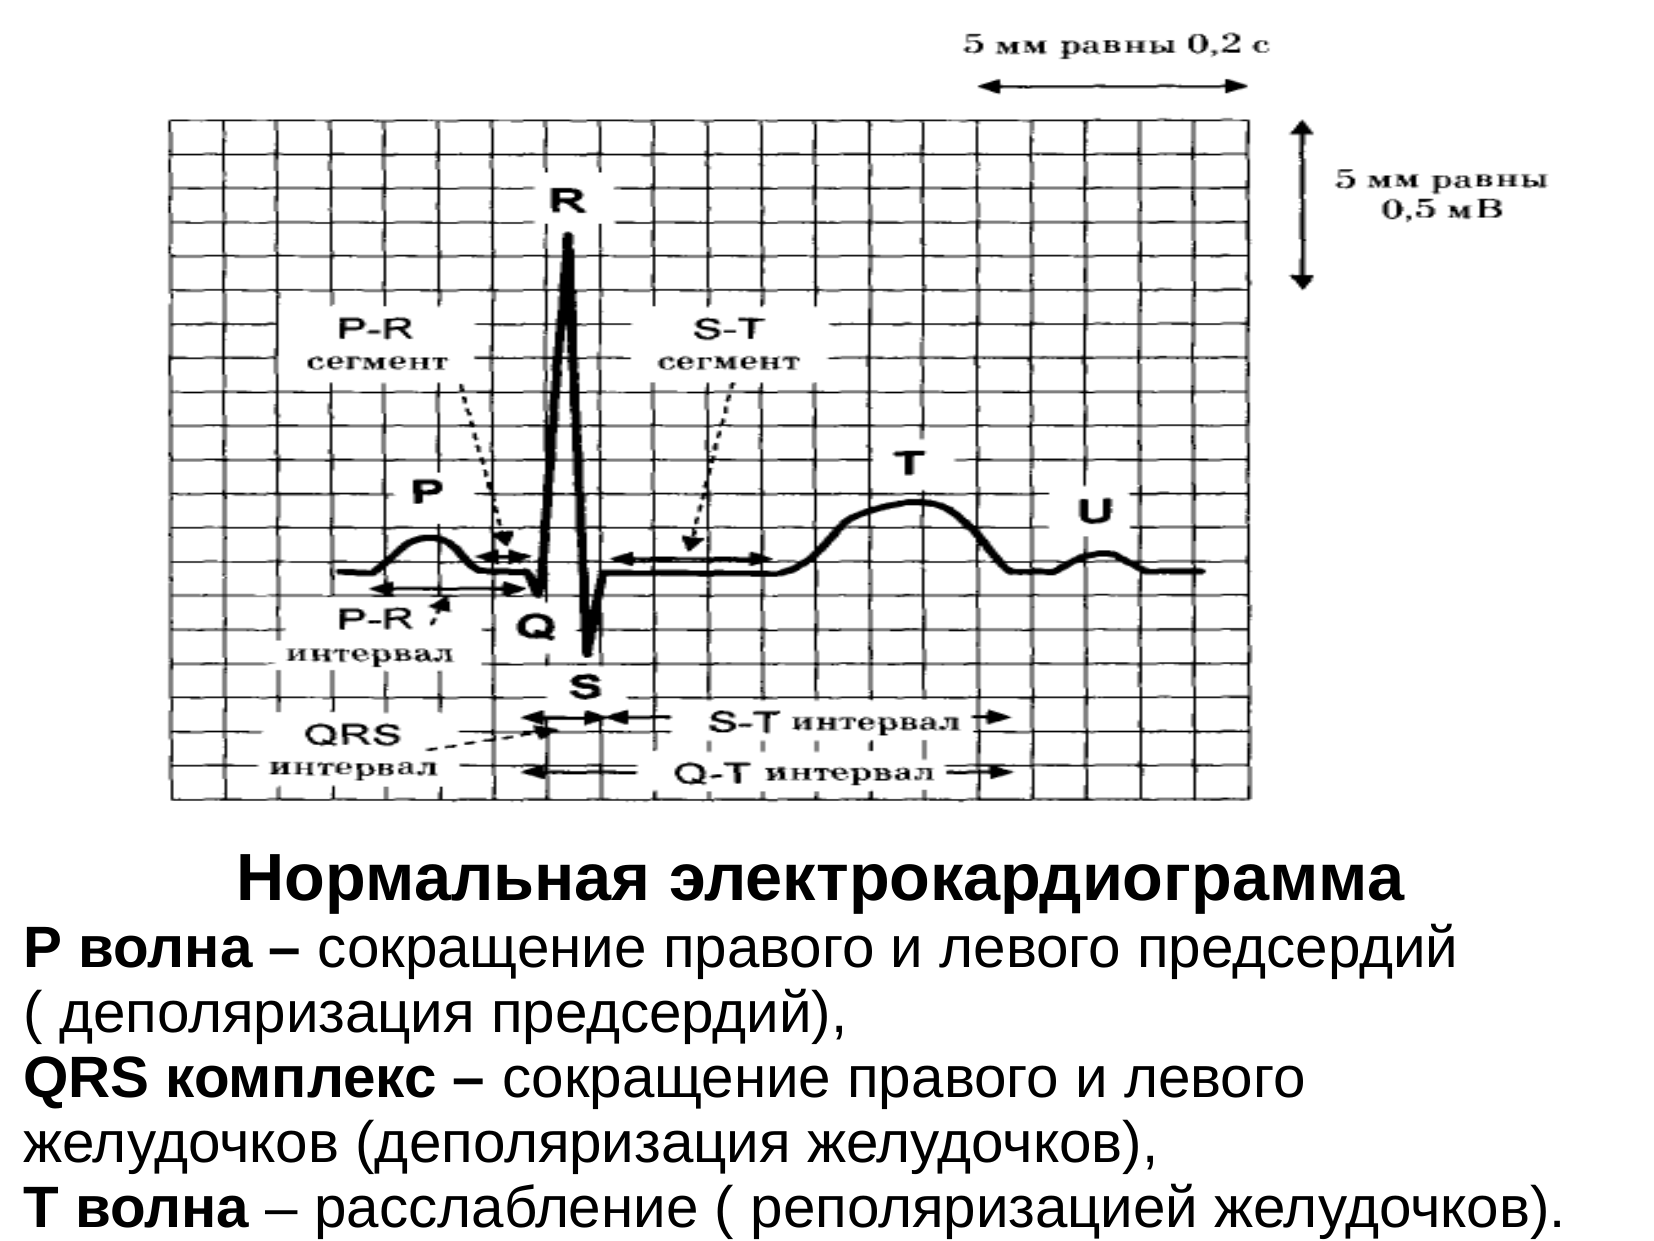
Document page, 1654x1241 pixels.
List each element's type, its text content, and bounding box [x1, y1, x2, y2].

picture [59, 11, 1571, 815]
subtitle Нормальная электрокардиогpамма Р волна – сокращение правого и левого предсердий ( деполяризация предсердий), QRS комплекс – сокращение правого и левого желудочков (деполяризация желудочков), Т волна – расслабление ( реполяризацией желудочков). [23, 838, 1619, 1241]
